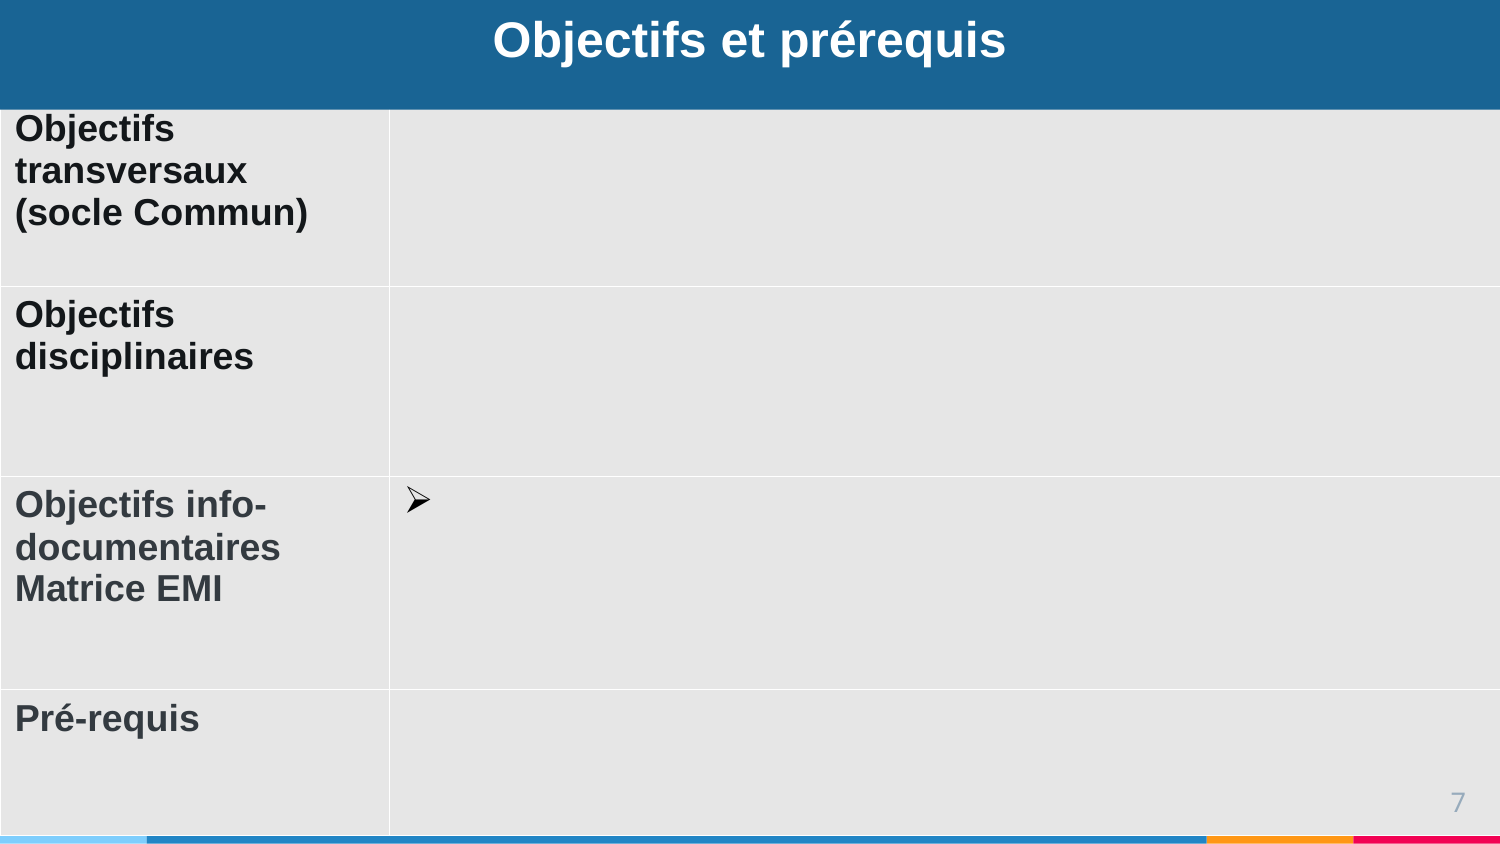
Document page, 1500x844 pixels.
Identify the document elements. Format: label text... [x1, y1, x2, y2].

text_box Objectifs et prérequis [0, 0, 1500, 110]
table_cell [390, 287, 1500, 476]
table_cell [390, 110, 1500, 286]
table_cell Objectifs info-documentaires Matrice EMI [1, 477, 389, 689]
table_cell [390, 477, 1500, 689]
slide_number <number> [1391, 770, 1482, 822]
table_cell Objectifs disciplinaires [1, 287, 389, 476]
table_cell Pré-requis [1, 690, 389, 835]
table_cell Objectifs transversaux (socle Commun) [1, 110, 389, 286]
table_cell [390, 690, 1500, 835]
